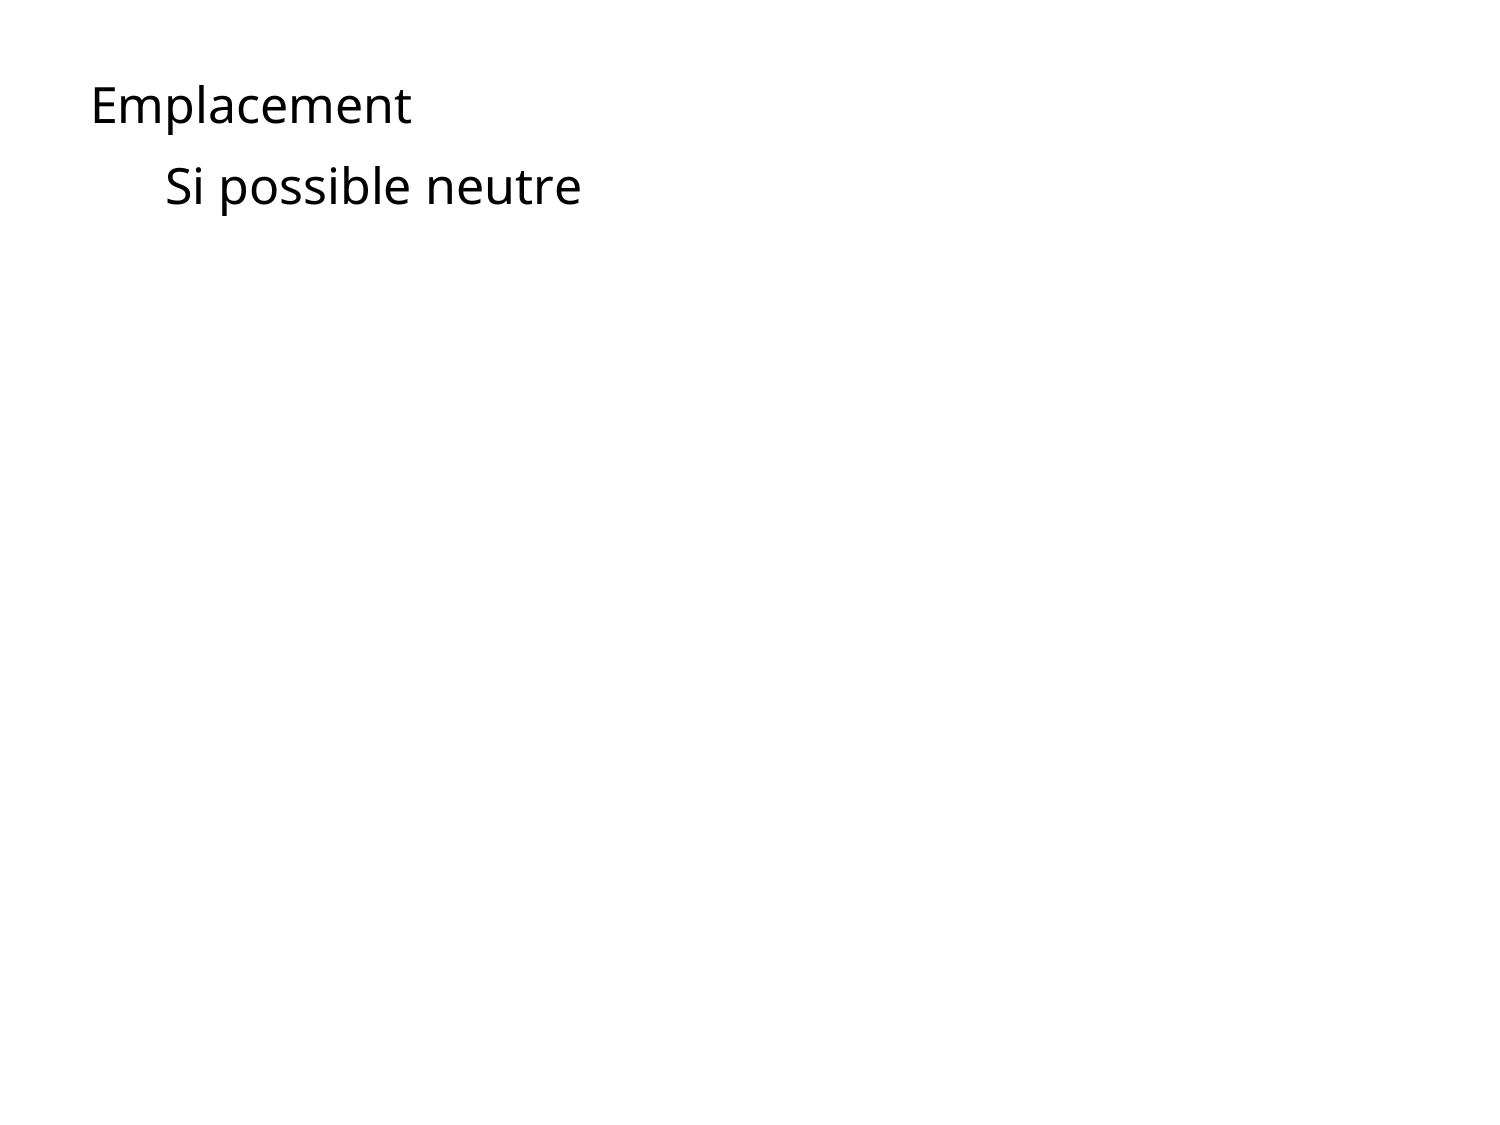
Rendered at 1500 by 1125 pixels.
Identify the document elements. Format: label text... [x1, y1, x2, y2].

list Emplacement Si possible neutre [75, 62, 1351, 738]
